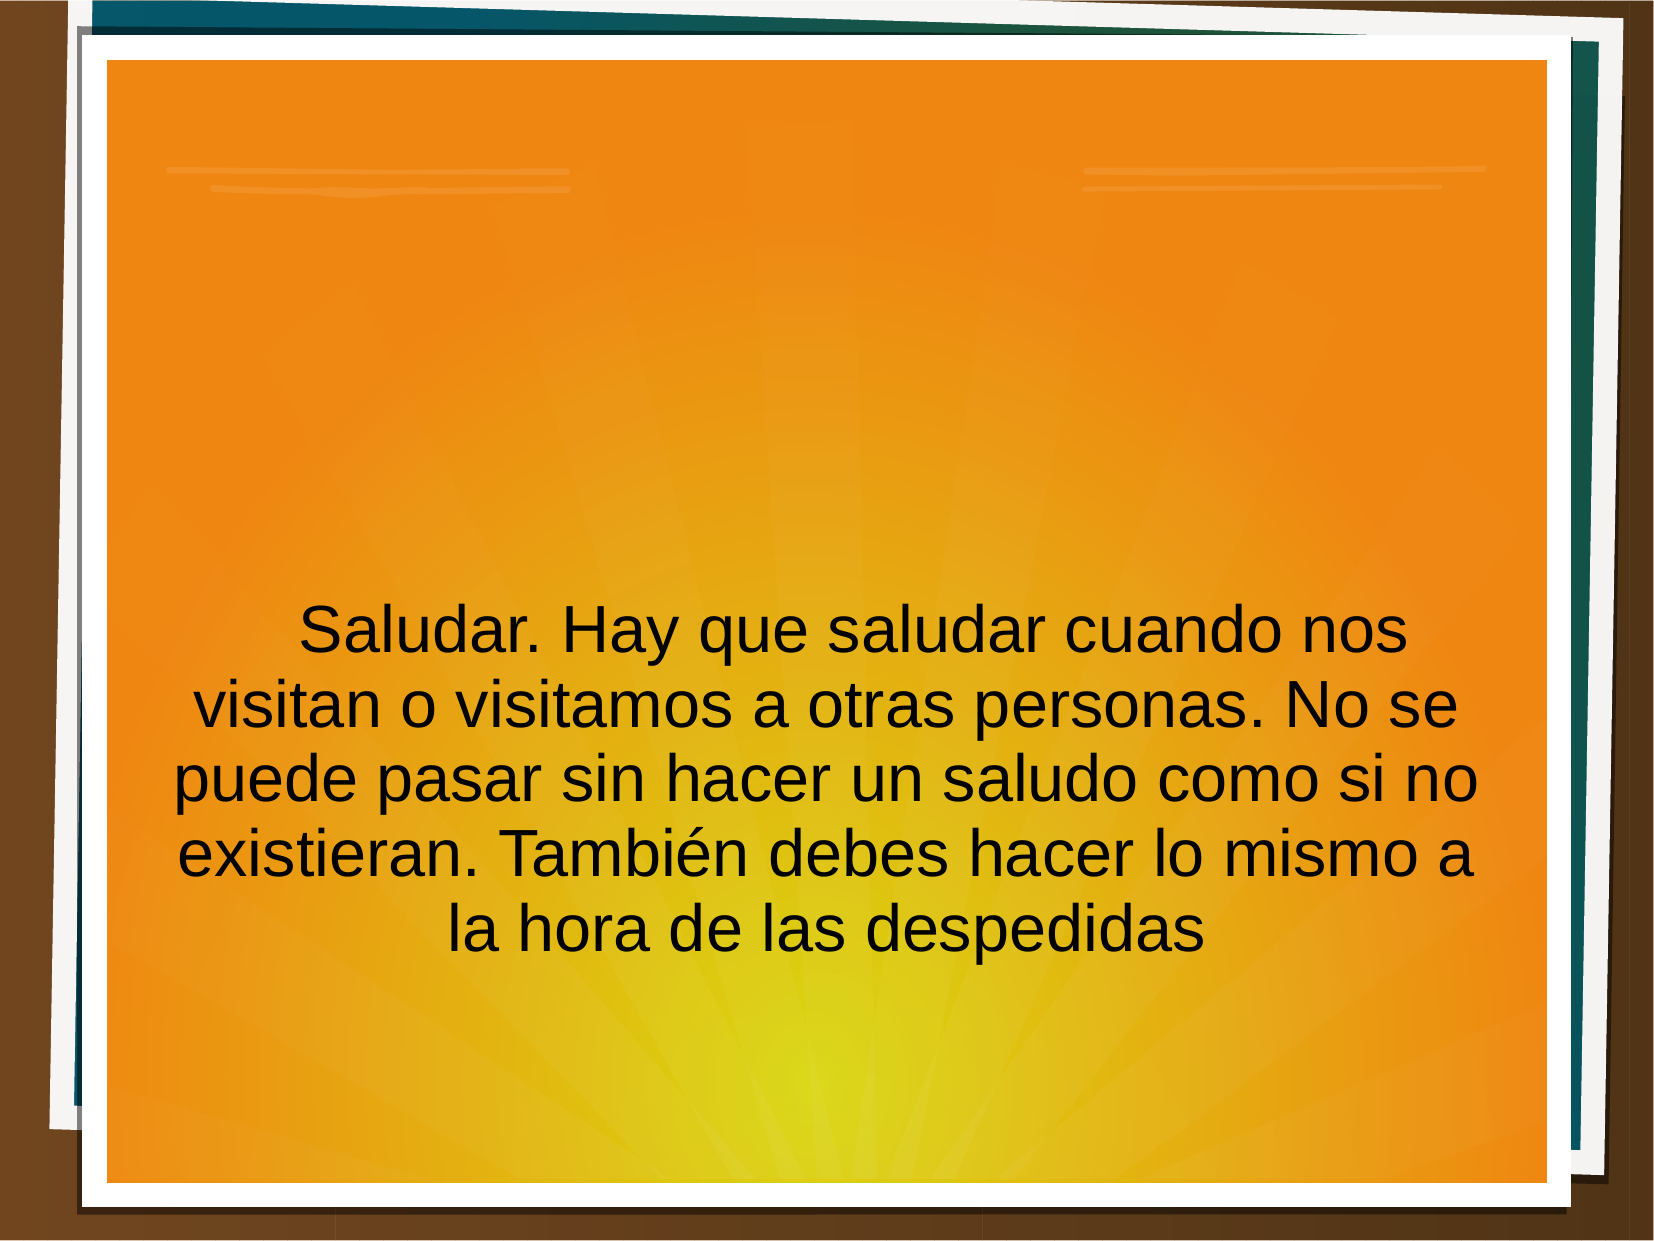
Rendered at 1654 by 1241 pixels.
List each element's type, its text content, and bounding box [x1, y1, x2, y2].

subtitle Saludar. Hay que saludar cuando nos visitan o visitamos a otras personas. No se puede pasar sin hacer un saludo como si no existieran. También debes hacer lo mismo a la hora de las despedidas [162, 299, 1492, 1241]
